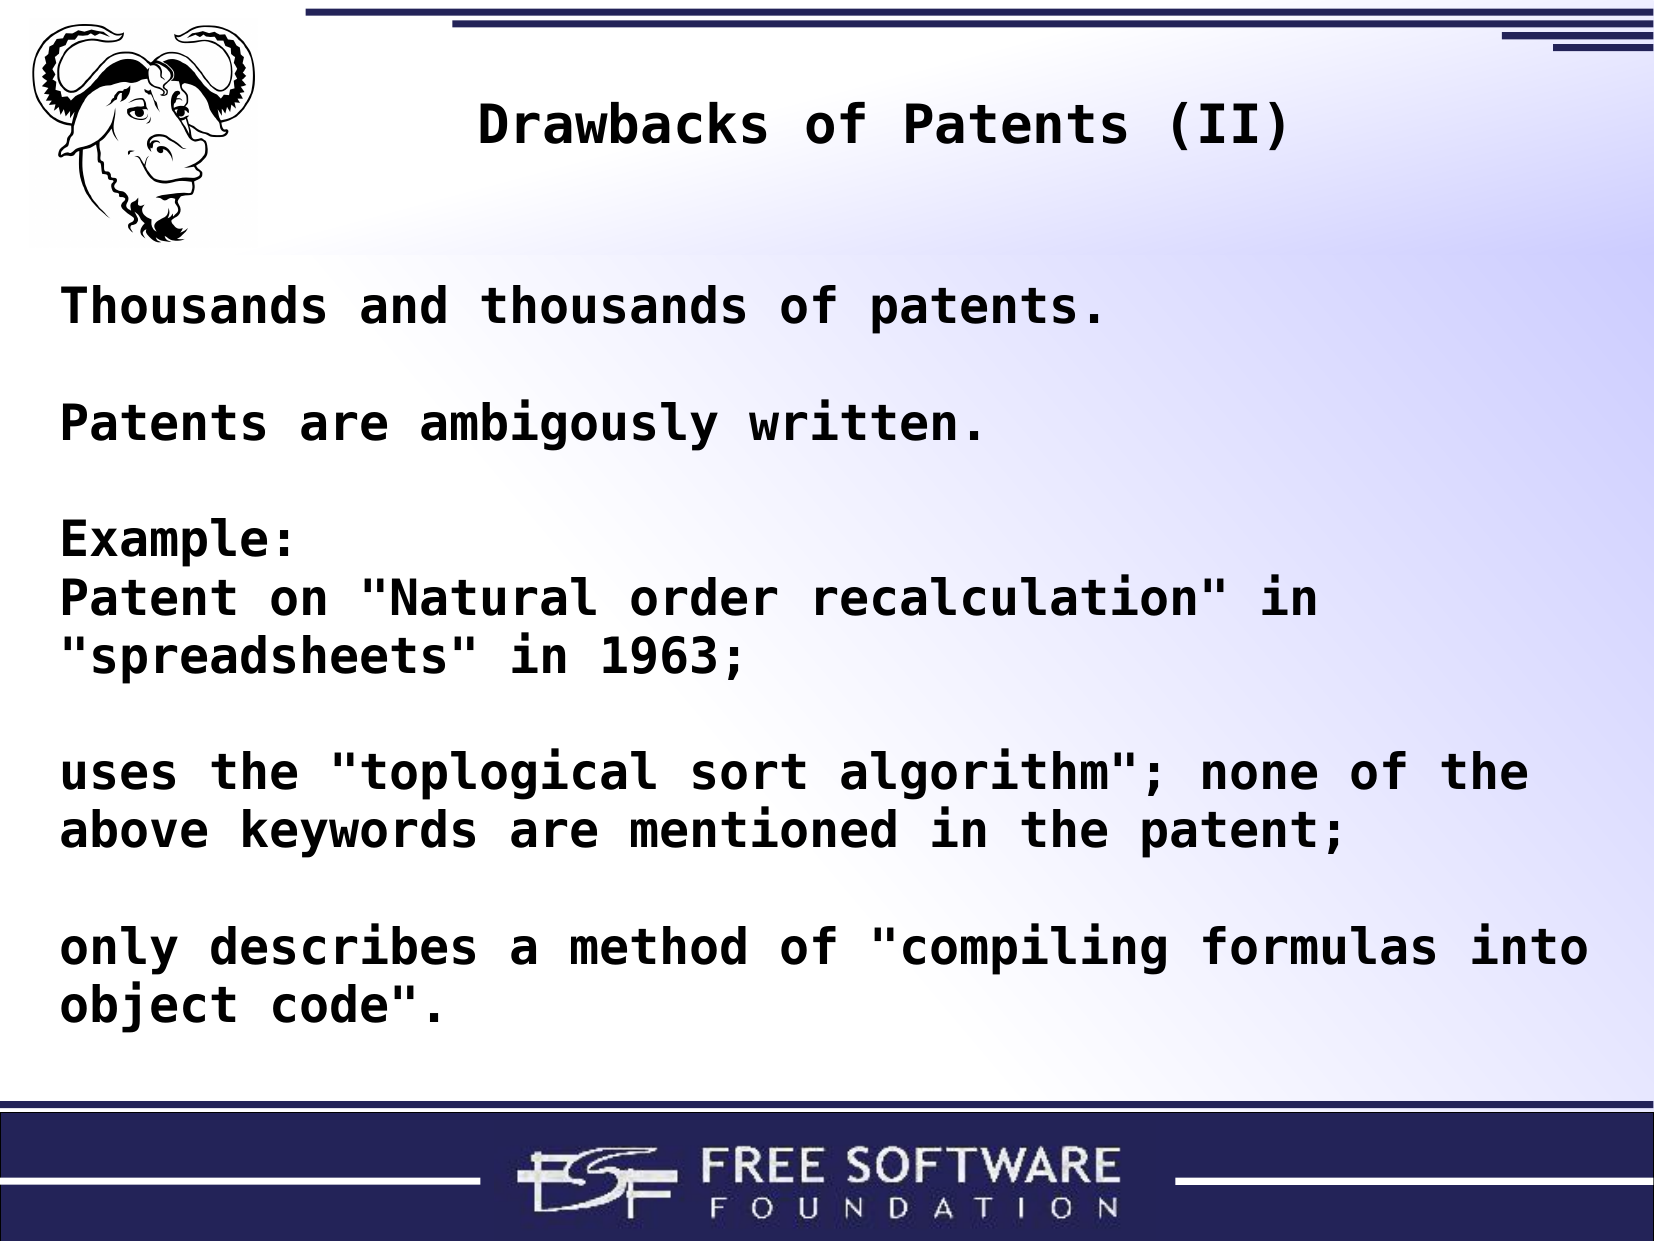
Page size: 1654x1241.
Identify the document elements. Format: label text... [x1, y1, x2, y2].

picture [29, 18, 258, 248]
text_box [0, 0, 1654, 1241]
picture [494, 1119, 1156, 1241]
text_box Drawbacks of Patents (II) [311, 93, 1462, 157]
text_box Thousands and thousands of patents. Patents are ambigously written. Example: Patent on "Natural order recalculation" in "spreadsheets" in 1963; uses the "toplogical sort algorithm"; none of the above keywords are mentioned in the patent; only describes a method of "compiling formulas into object code". [59, 277, 1606, 1035]
